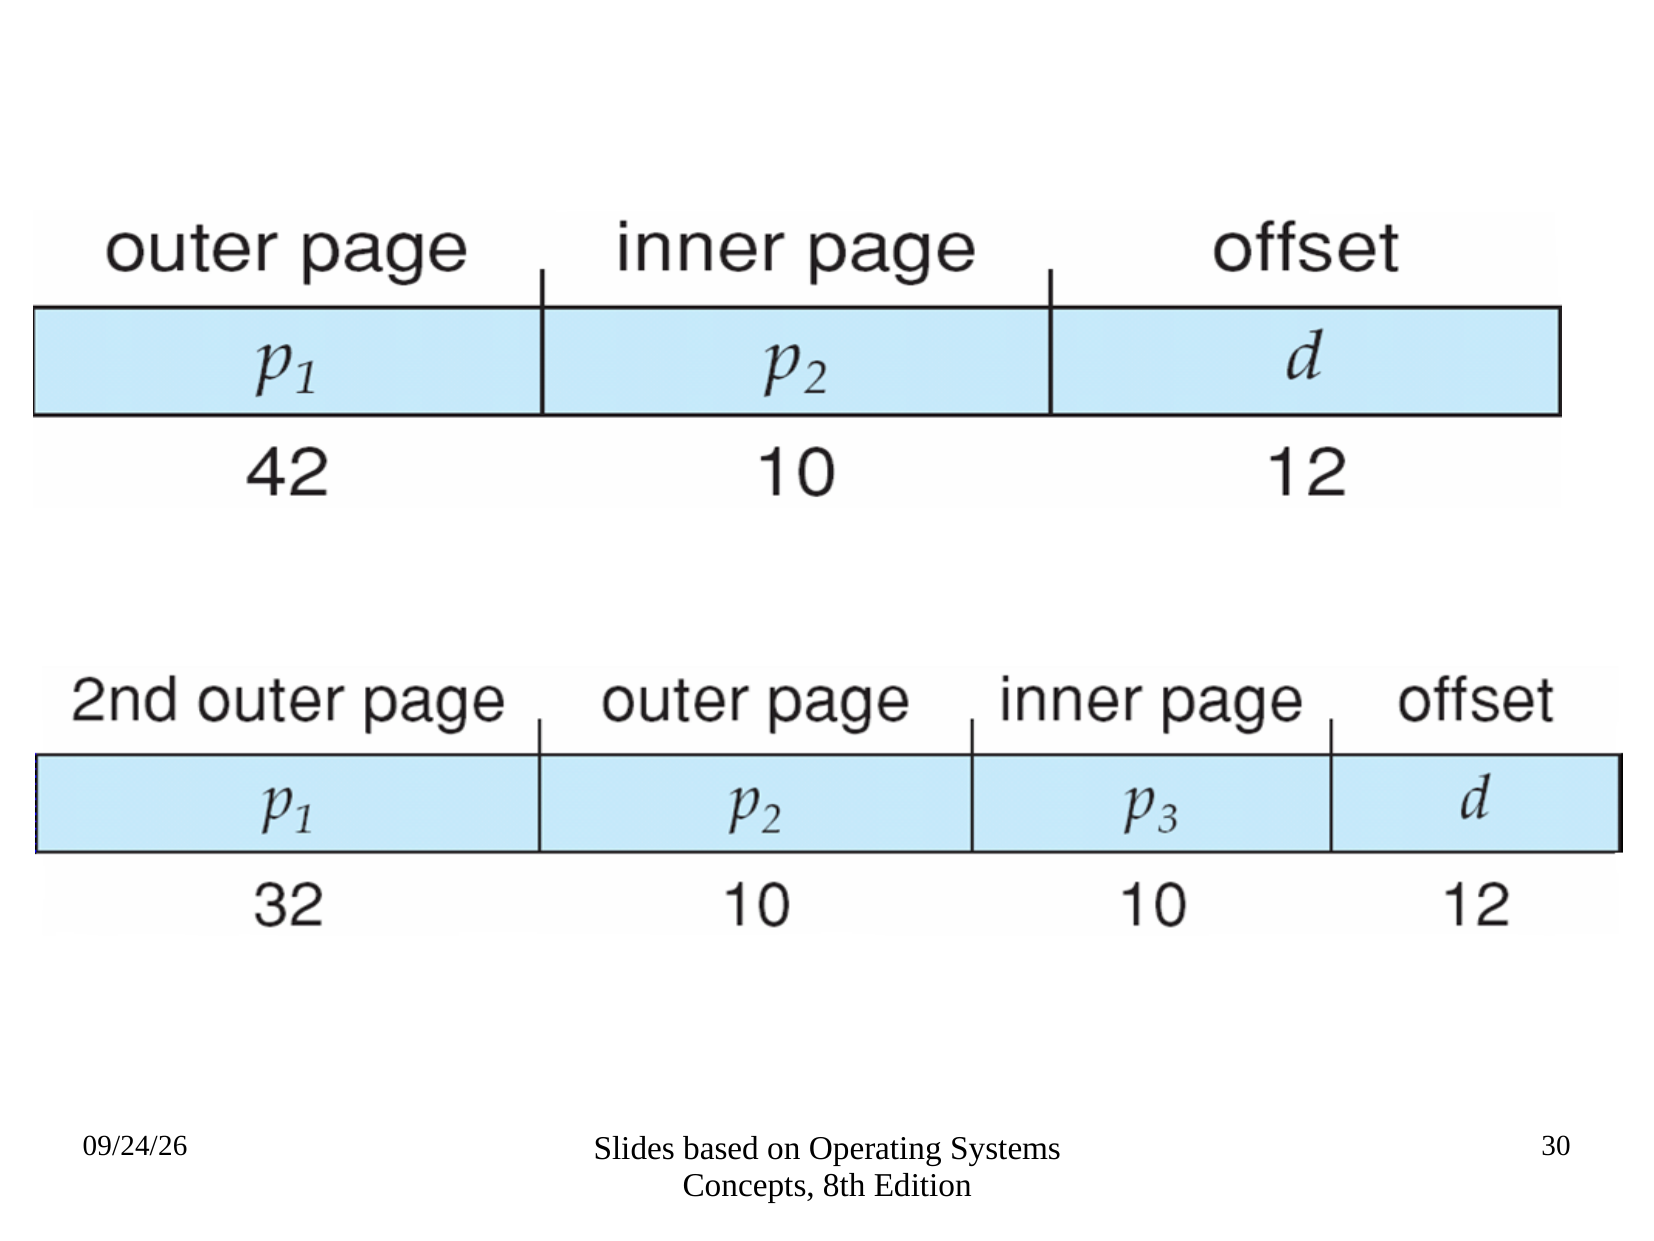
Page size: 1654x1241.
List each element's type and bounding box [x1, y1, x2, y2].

picture [35, 666, 1623, 940]
picture [33, 205, 1562, 508]
